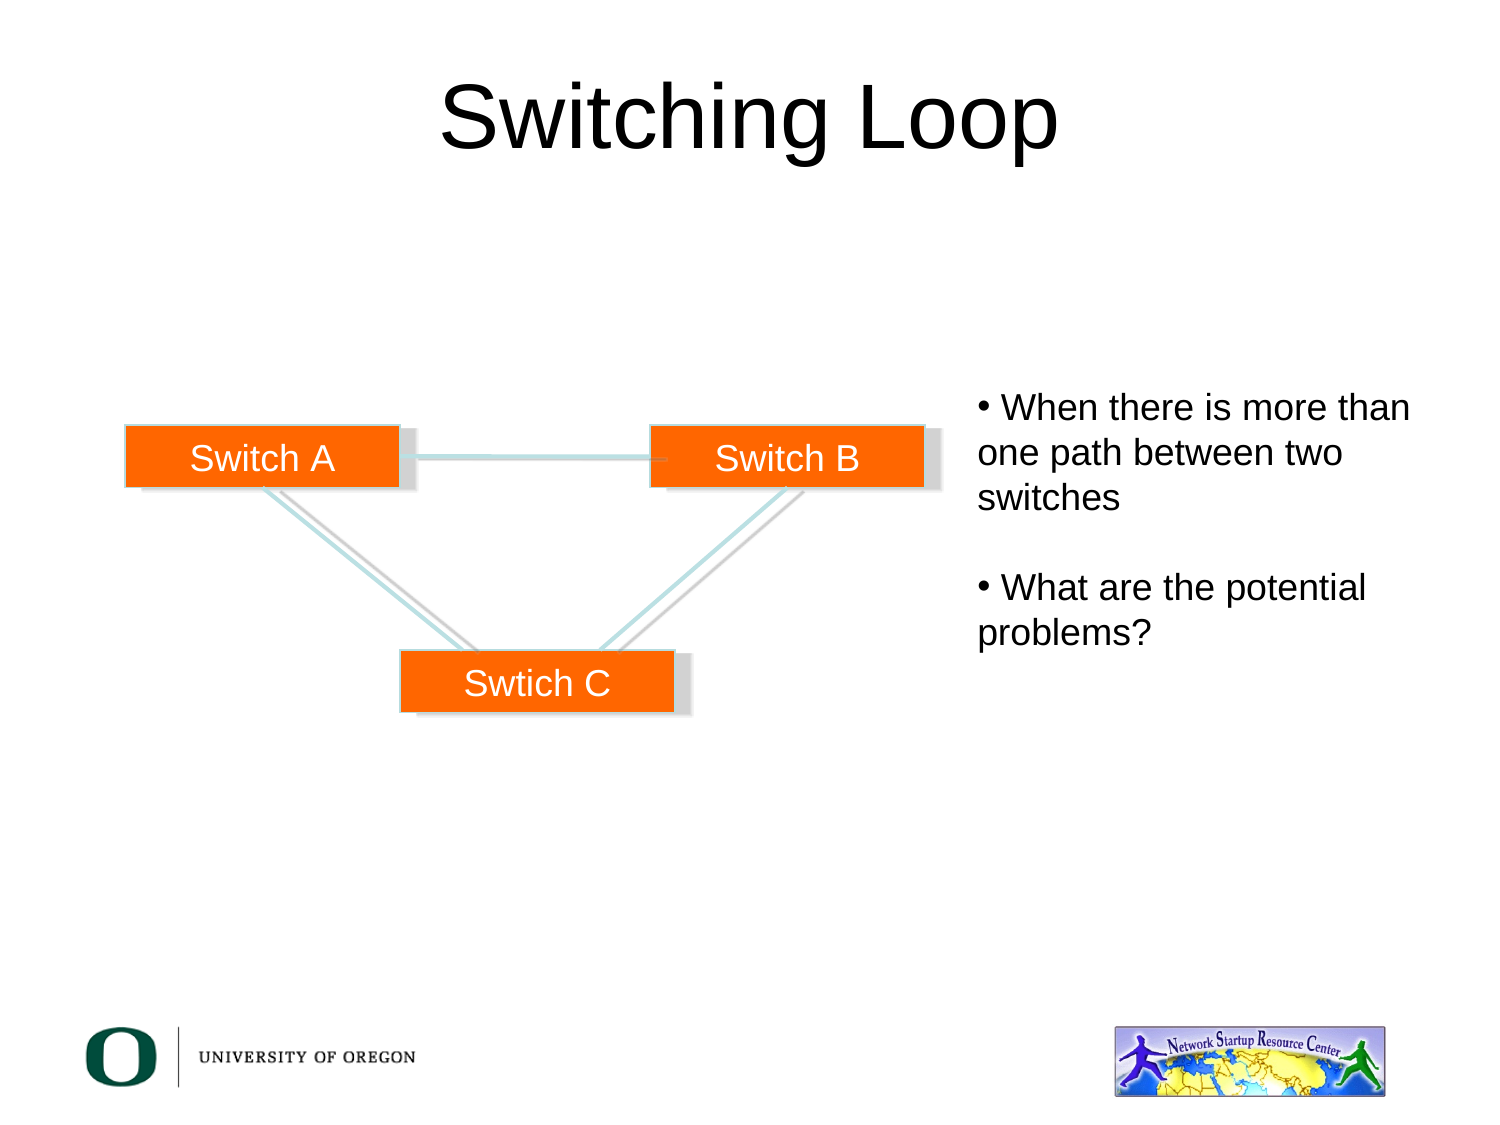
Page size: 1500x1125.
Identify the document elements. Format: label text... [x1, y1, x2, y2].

picture [1112, 1024, 1388, 1099]
text_box Switch A [125, 425, 400, 488]
text_box Swtich C [399, 650, 675, 713]
picture [75, 1024, 426, 1090]
text_box When there is more than one path between two switches What are the potential problems? [962, 374, 1438, 661]
text_box Switch B [650, 425, 925, 488]
title Switching Loop [75, 45, 1426, 188]
